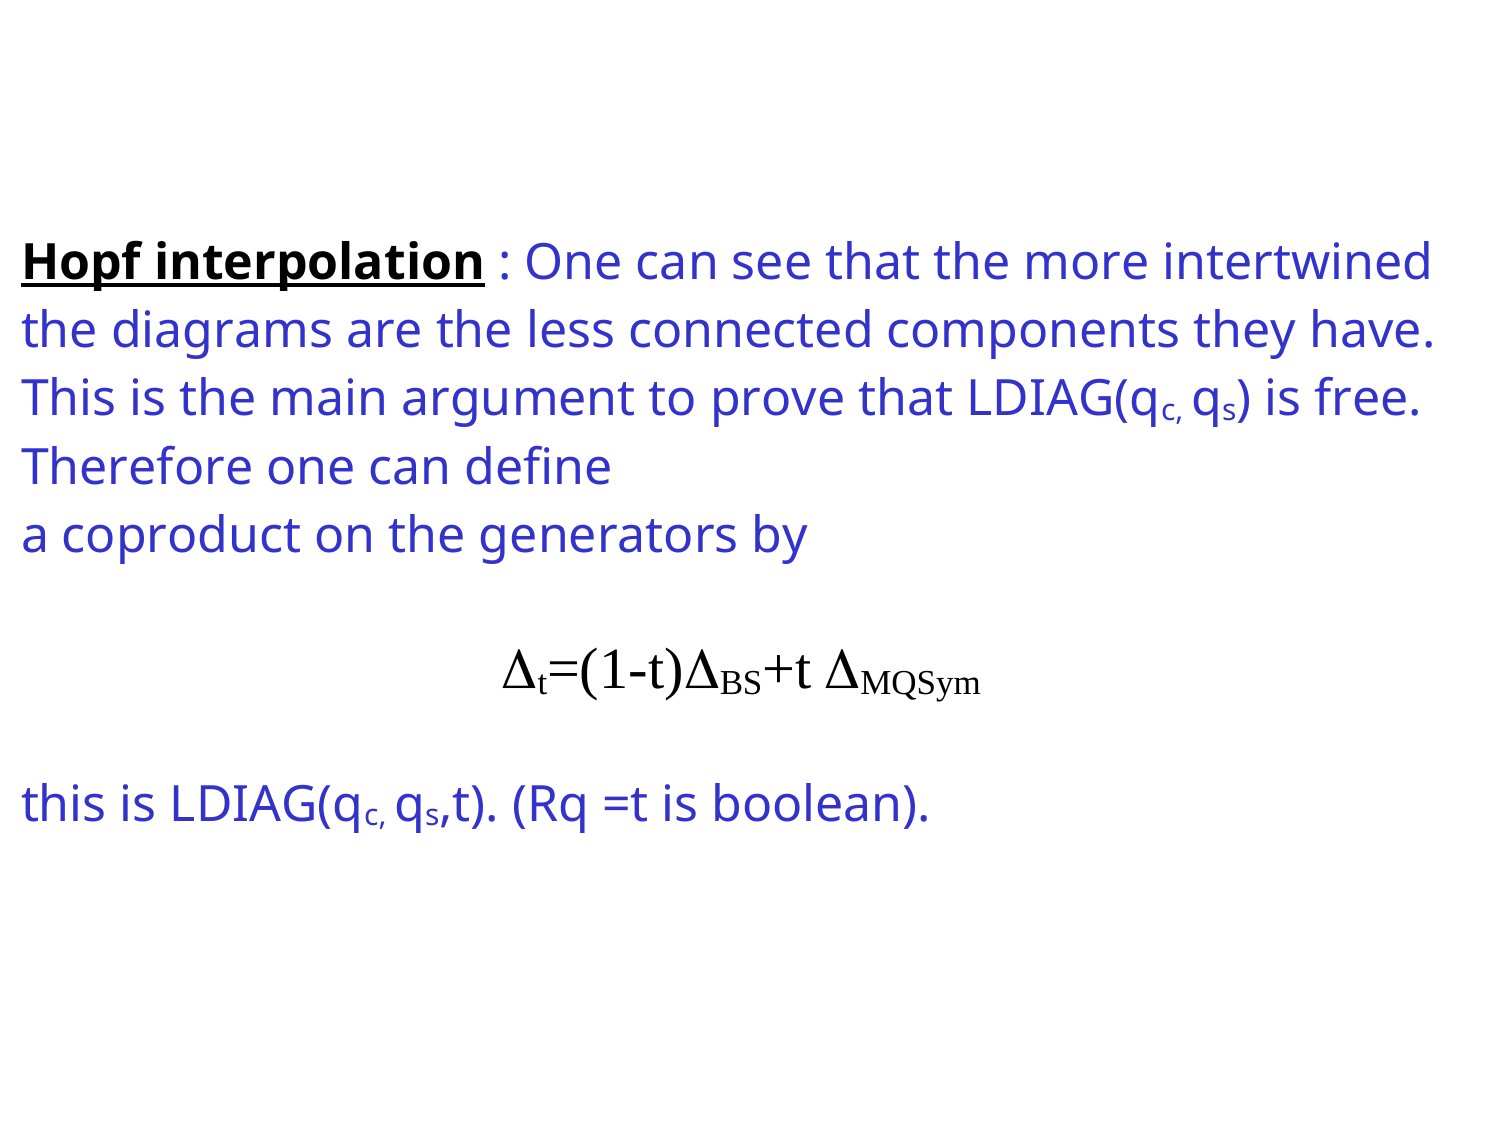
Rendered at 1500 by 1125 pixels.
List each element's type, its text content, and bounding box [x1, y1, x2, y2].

text_box Hopf interpolation : One can see that the more intertwined the diagrams are the less connected components they have. This is the main argument to prove that LDIAG(qc, qs) is free. Therefore one can define a coproduct on the generators by t=(1-t)BS+t MQSym this is LDIAG(qc, qs,t). (Rq =t is boolean). [6, 218, 1477, 861]
